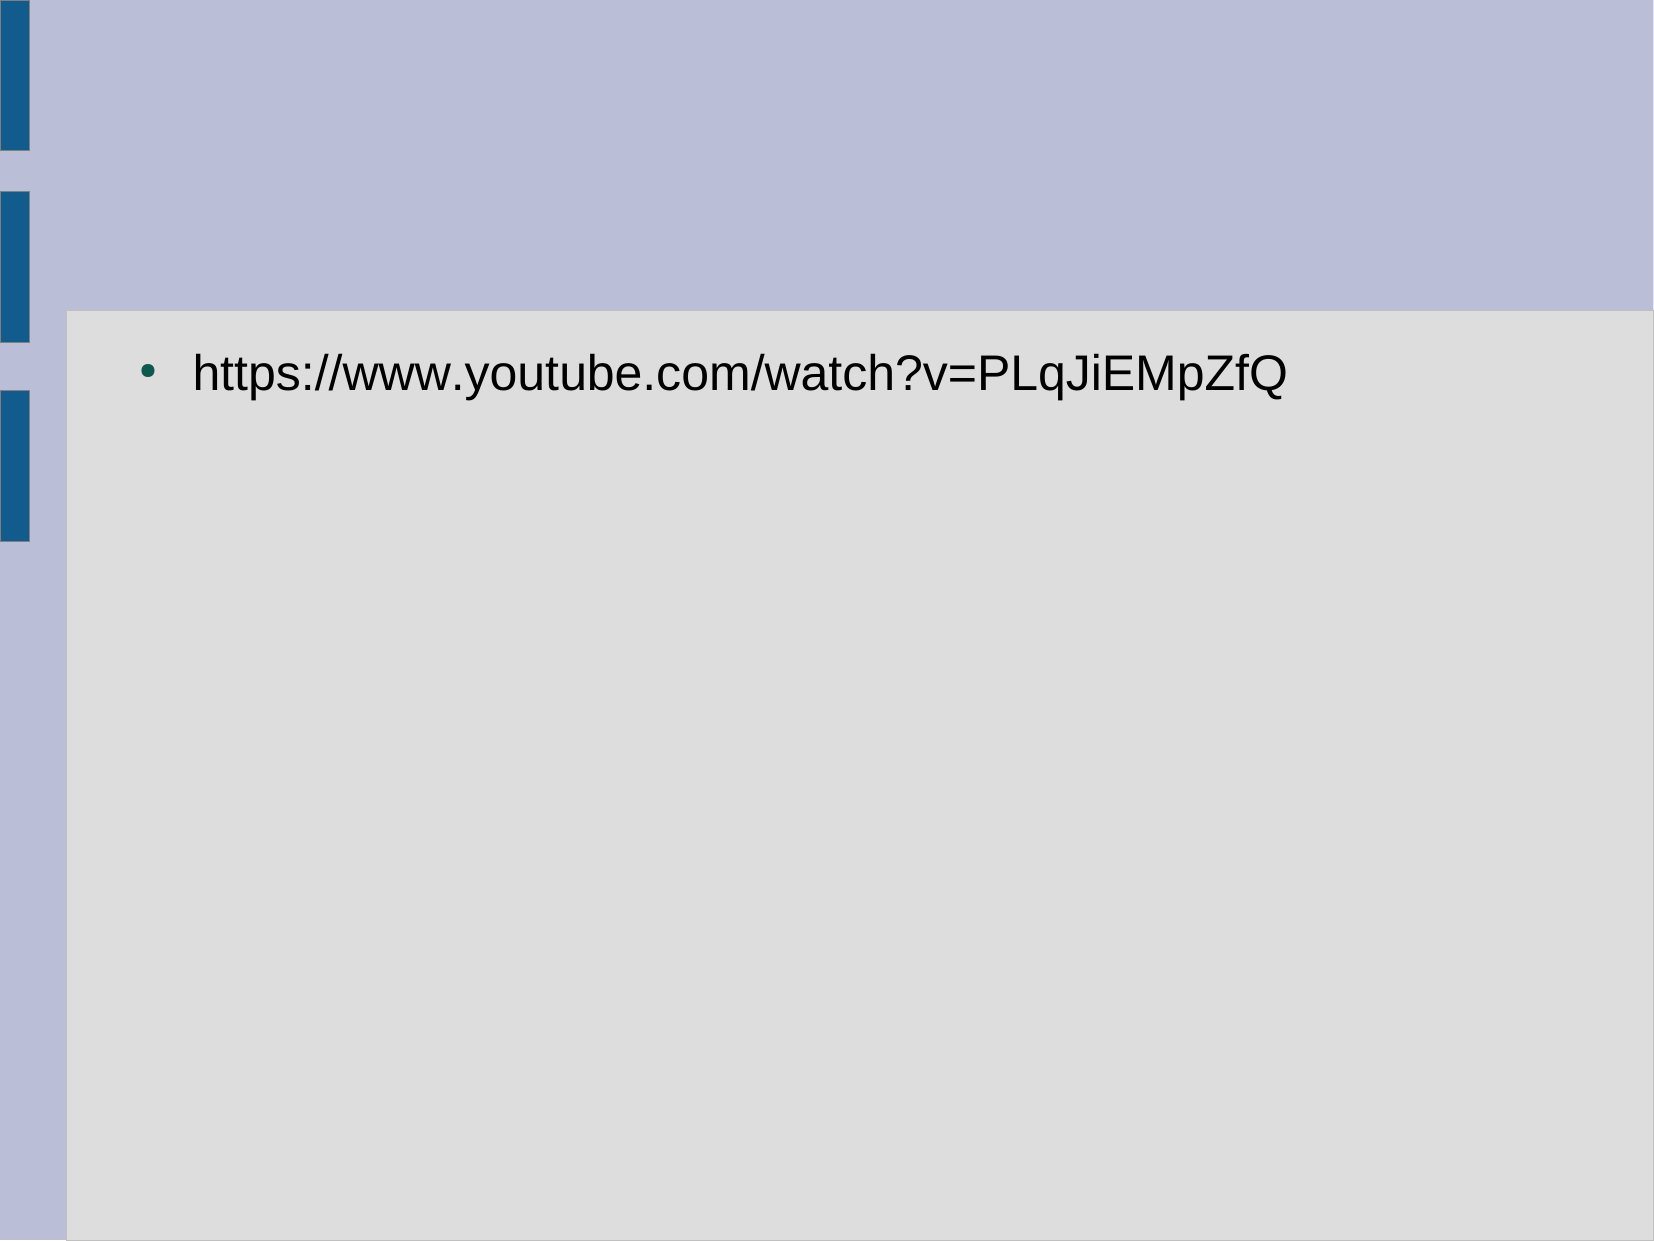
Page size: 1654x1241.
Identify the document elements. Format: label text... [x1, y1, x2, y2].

list https://www.youtube.com/watch?v=PLqJiEMpZfQ [121, 344, 1534, 1127]
